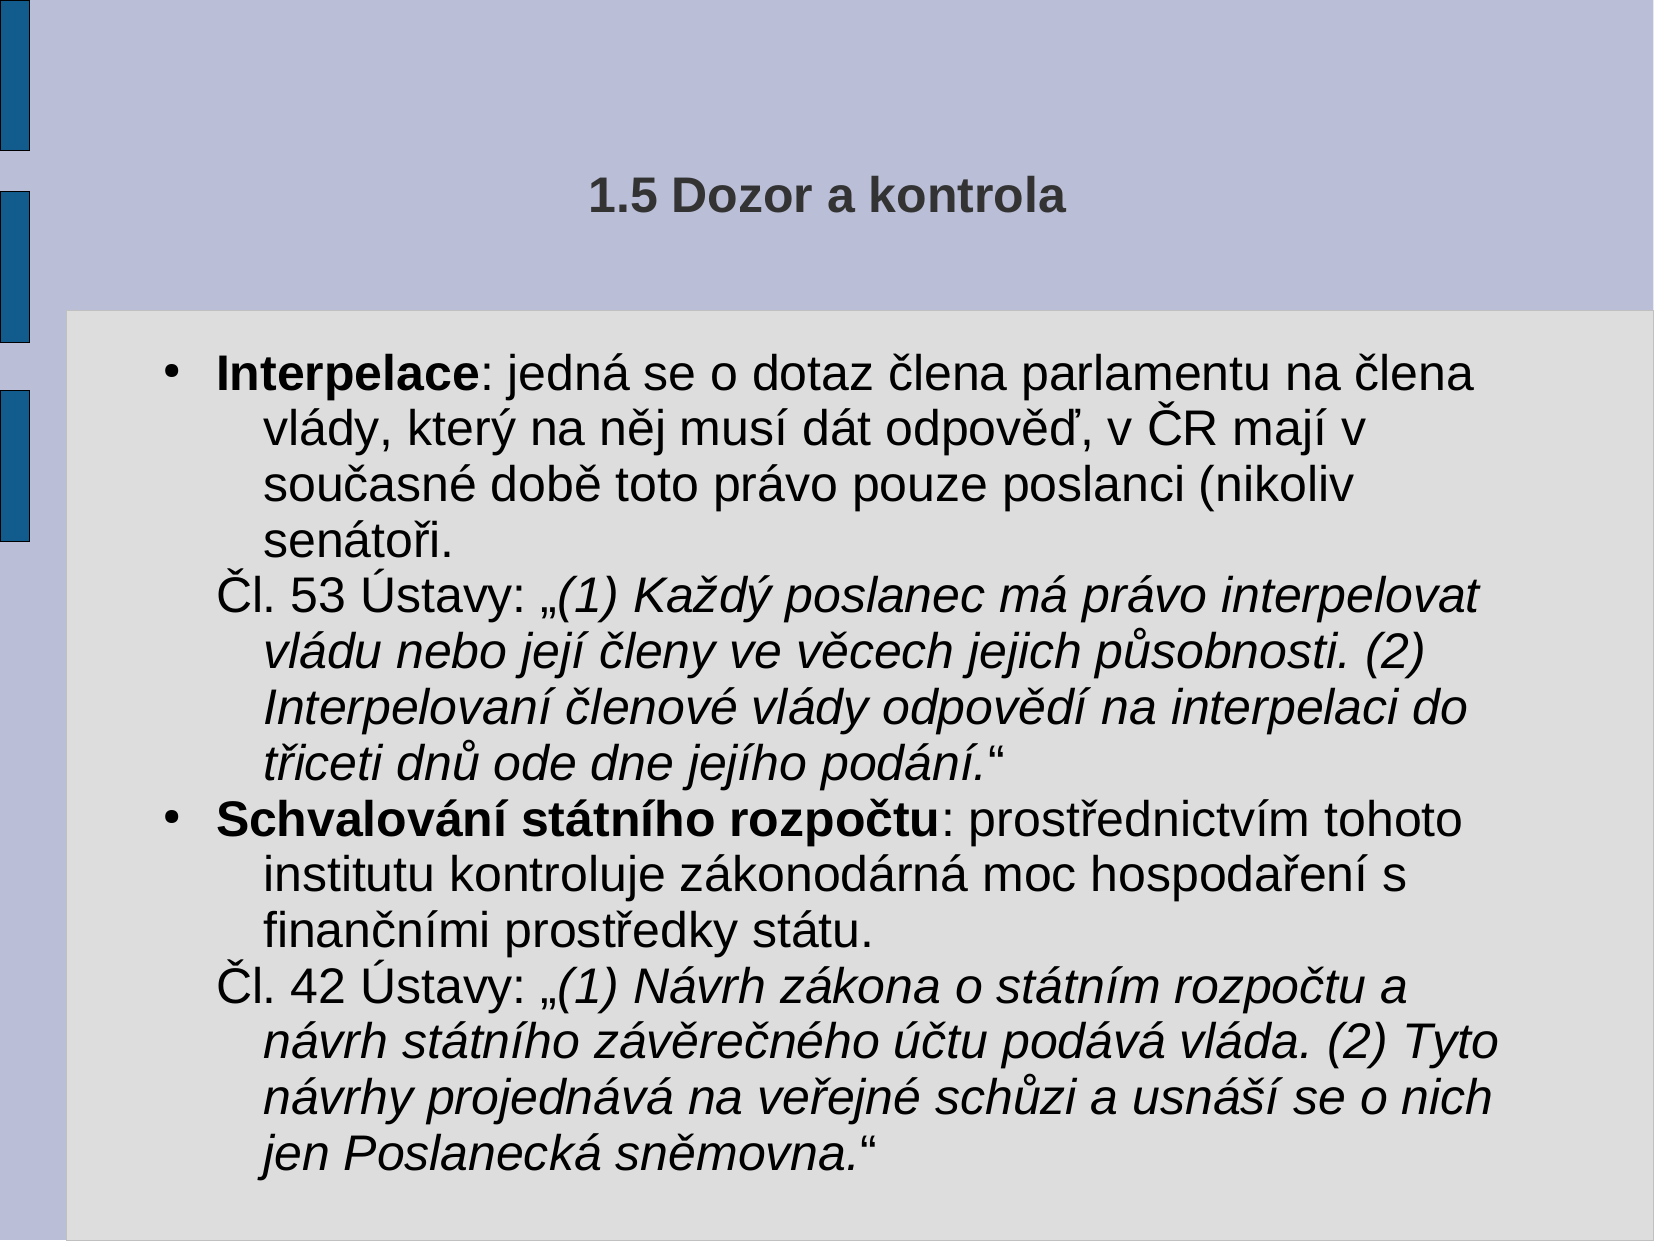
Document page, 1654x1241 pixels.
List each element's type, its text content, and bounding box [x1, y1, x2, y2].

list Interpelace: jedná se o dotaz člena parlamentu na člena vlády, který na něj musí dát odpověď, v ČR mají v současné době toto právo pouze poslanci (nikoliv senátoři. Čl. 53 Ústavy: „(1) Každý poslanec má právo interpelovat vládu nebo její členy ve věcech jejich působnosti. (2) Interpelovaní členové vlády odpovědí na interpelaci do třiceti dnů ode dne jejího podání.“ Schvalování státního rozpočtu: prostřednictvím tohoto institutu kontroluje zákonodárná moc hospodaření s finančními prostředky státu. Čl. 42 Ústavy: „(1) Návrh zákona o státním rozpočtu a návrh státního závěrečného účtu podává vláda. (2) Tyto návrhy projednává na veřejné schůzi a usnáší se o nich jen Poslanecká sněmovna.“ [121, 344, 1534, 1184]
title 1.5 Dozor a kontrola [121, 91, 1534, 299]
